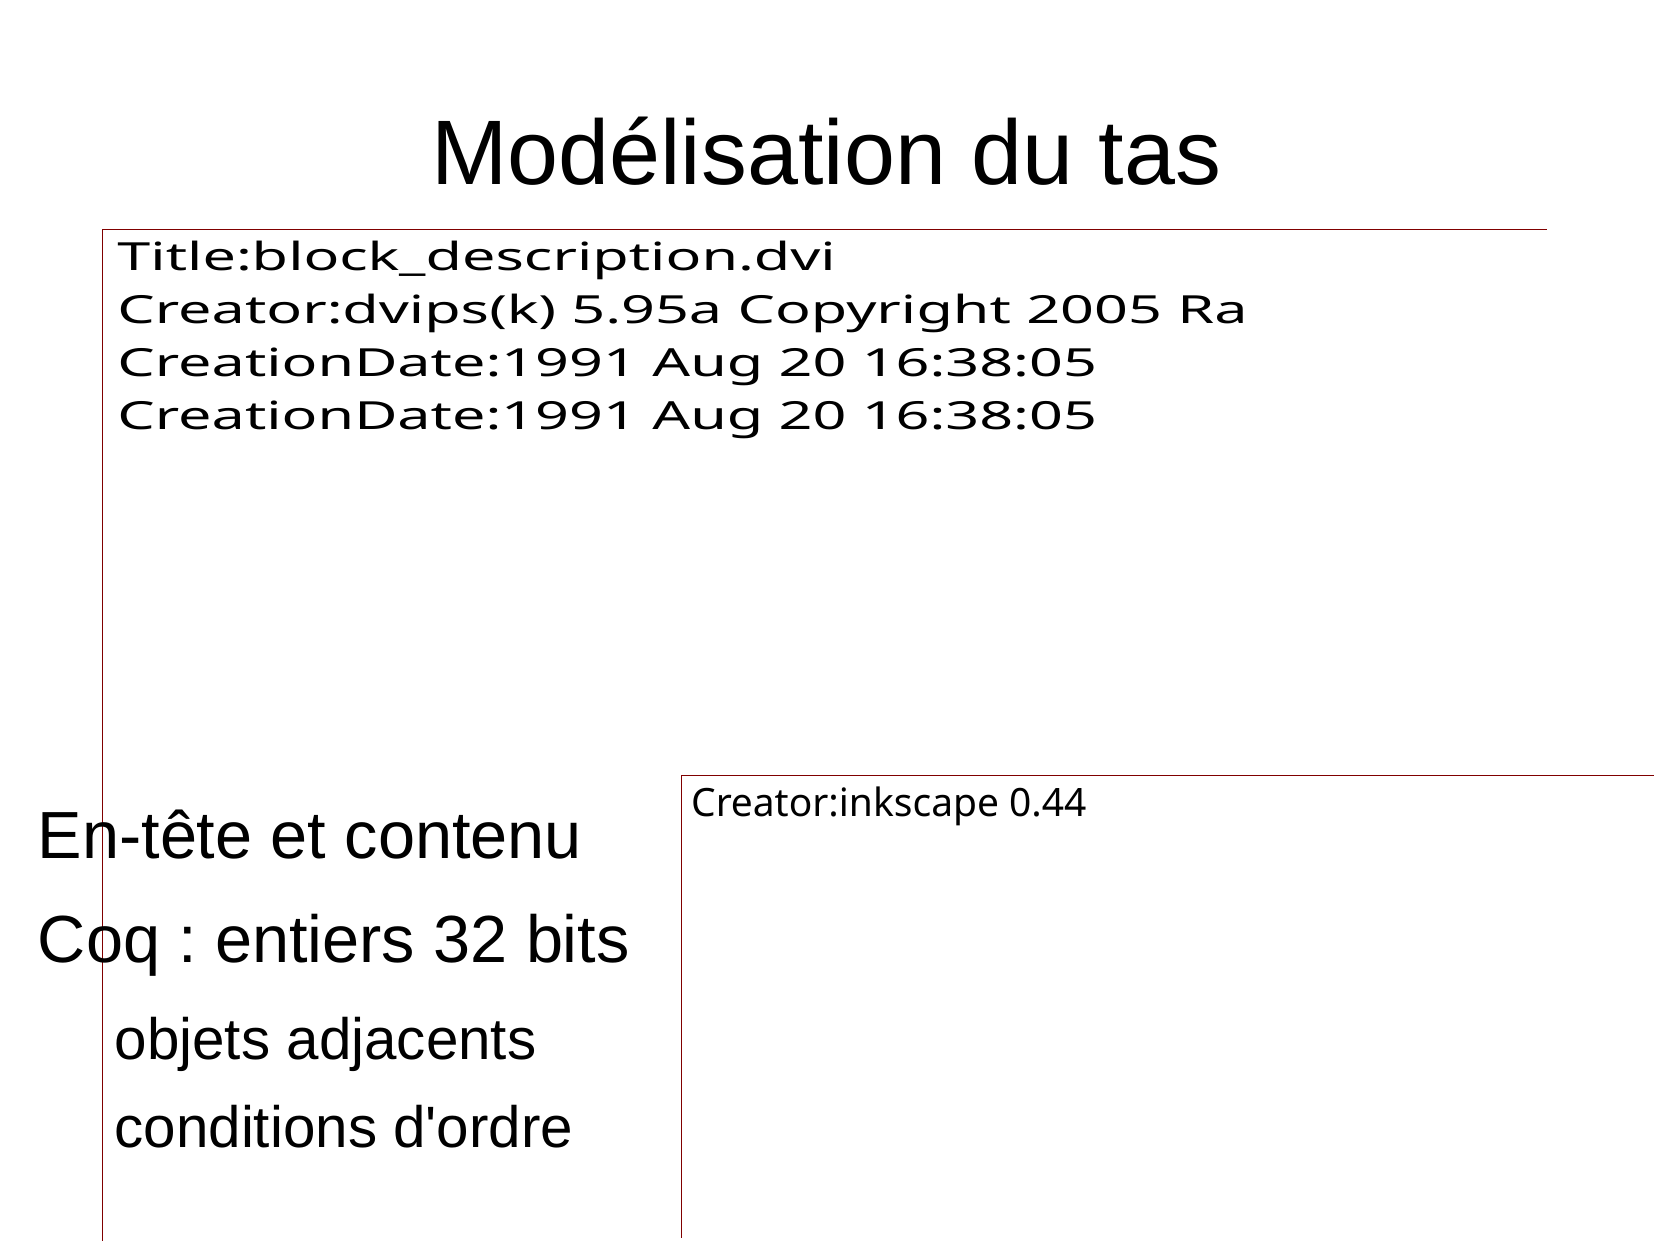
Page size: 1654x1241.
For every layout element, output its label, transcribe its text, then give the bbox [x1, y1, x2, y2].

picture [98, 250, 1654, 1241]
title Modélisation du tas [82, 56, 1571, 250]
list En-tête et contenu Coq : entiers 32 bits objets adjacents conditions d'ordre [20, 797, 1509, 1241]
